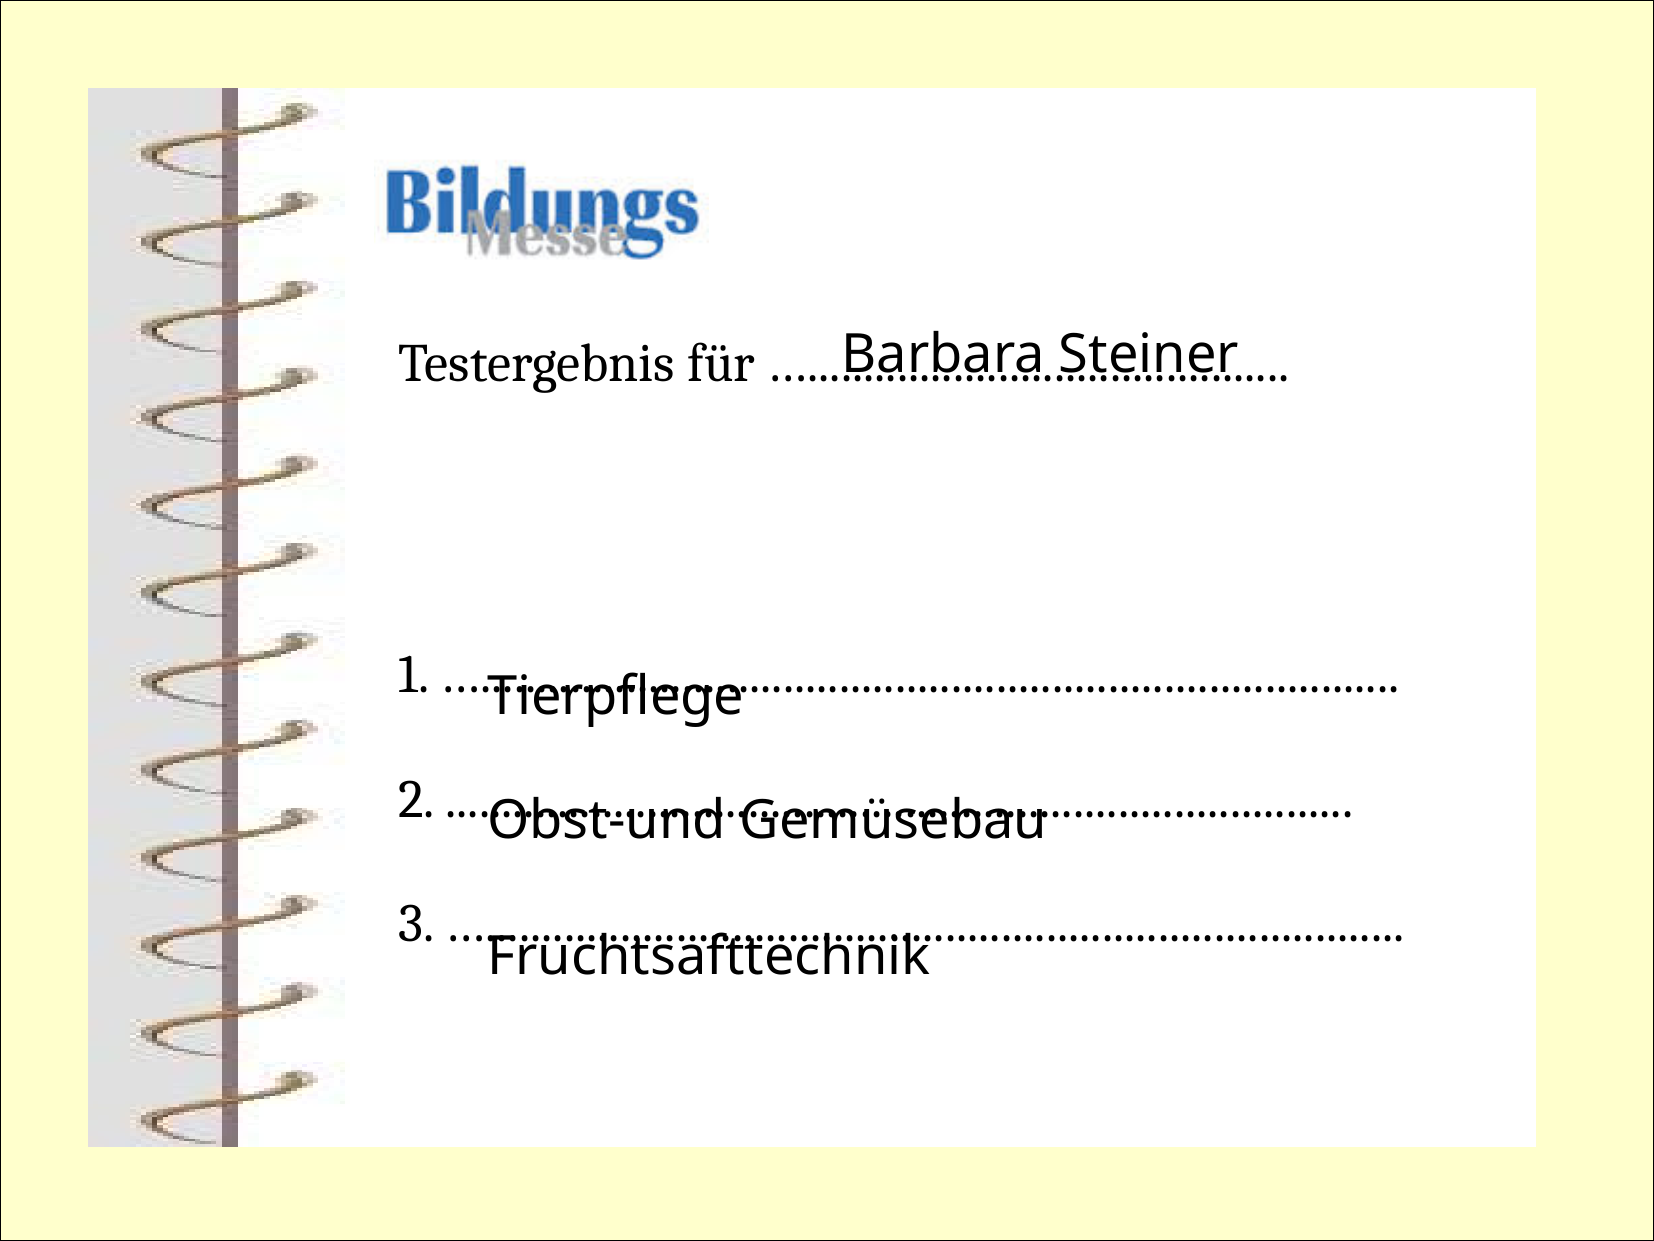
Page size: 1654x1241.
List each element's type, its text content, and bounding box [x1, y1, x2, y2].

picture [88, 88, 1536, 1147]
text_box Barbara Steiner [826, 307, 1477, 408]
text_box Tierpflege [472, 649, 1123, 751]
text_box [0, 0, 1654, 1241]
text_box Obst-und Gemüsebau [472, 773, 1270, 875]
text_box Testergebnis für …........................................... 1. ….................................................................................. 2. ................................................................................. 3. ….................................................................................. [383, 324, 1565, 1010]
text_box Fruchtsafttechnik [472, 909, 1595, 1010]
